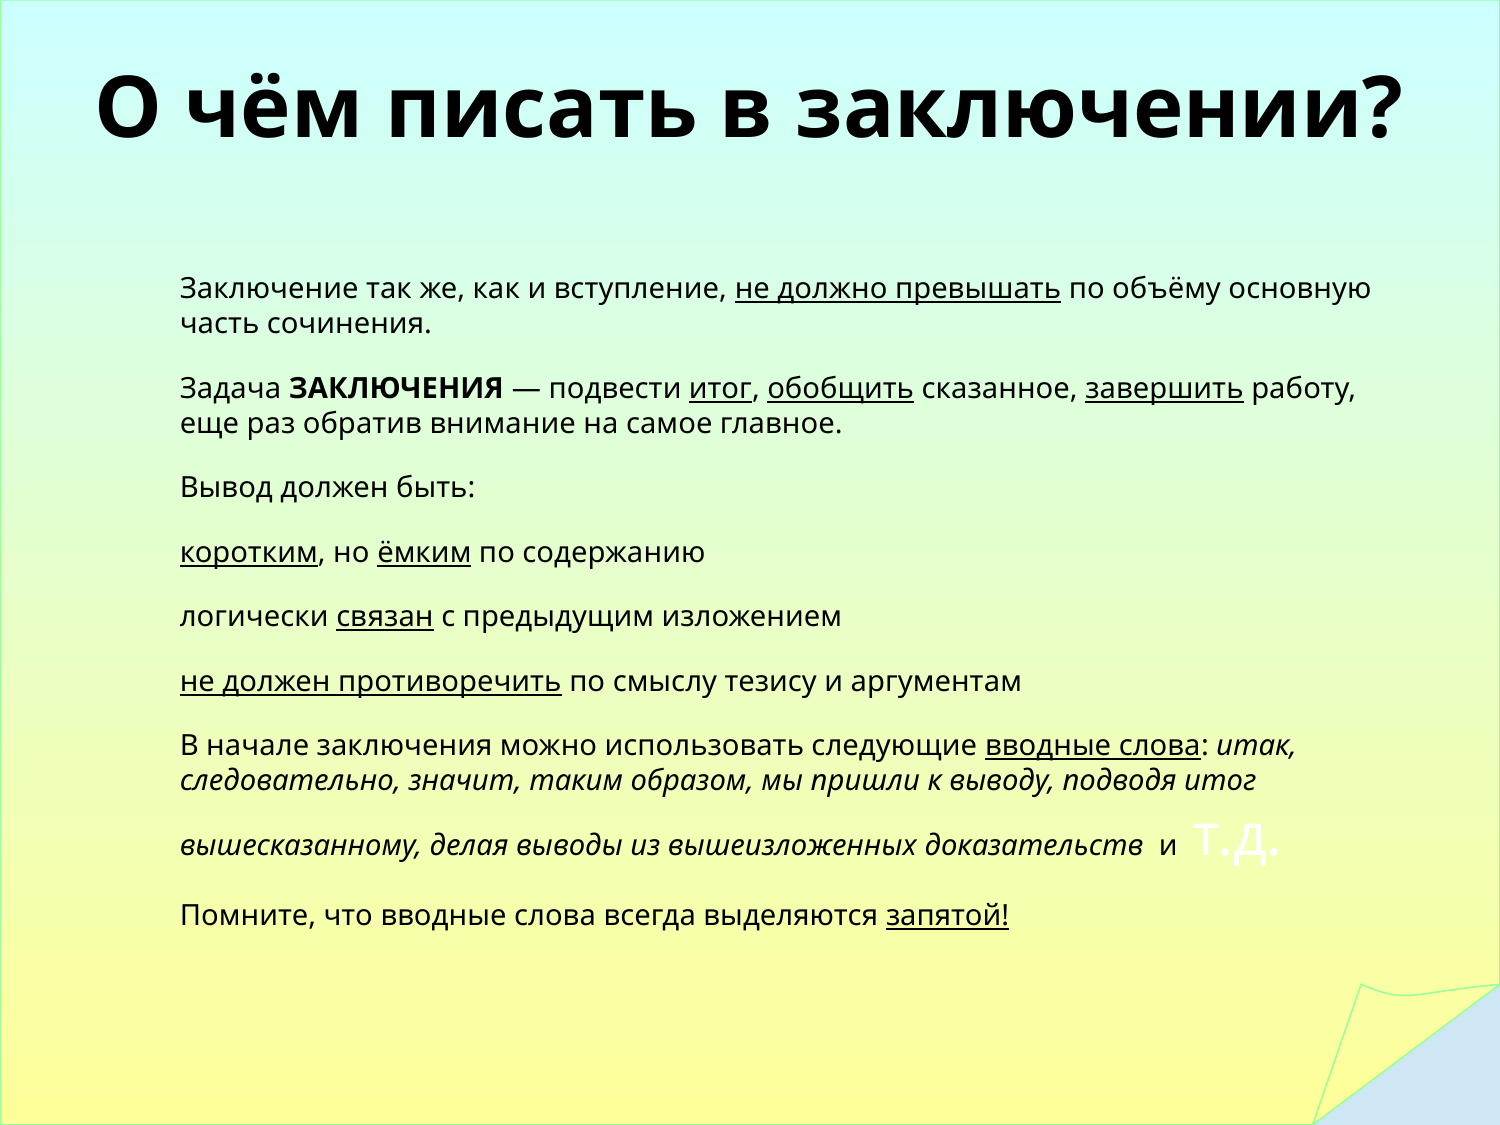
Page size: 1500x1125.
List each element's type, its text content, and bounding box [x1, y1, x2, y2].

title О чём писать в заключении? [75, 45, 1425, 233]
list Заключение так же, как и вступление, не должно превышать по объёму основную часть сочинения. Задача ЗАКЛЮЧЕНИЯ — подвести итог, обобщить сказанное, завершить работу, еще раз обратив внимание на самое главное. Вывод должен быть: коротким, но ёмким по содержанию логически связан с предыдущим изложением не должен противоречить по смыслу тезису и аргументам В начале заключения можно использовать следующие вводные слова: итак, следовательно, значит, таким образом, мы пришли к выводу, подводя итог вышесказанному, делая выводы из вышеизложенных доказательств и т.д. Помните, что вводные слова всегда выделяются запятой! [75, 262, 1425, 1035]
text_box [0, 0, 1500, 1125]
